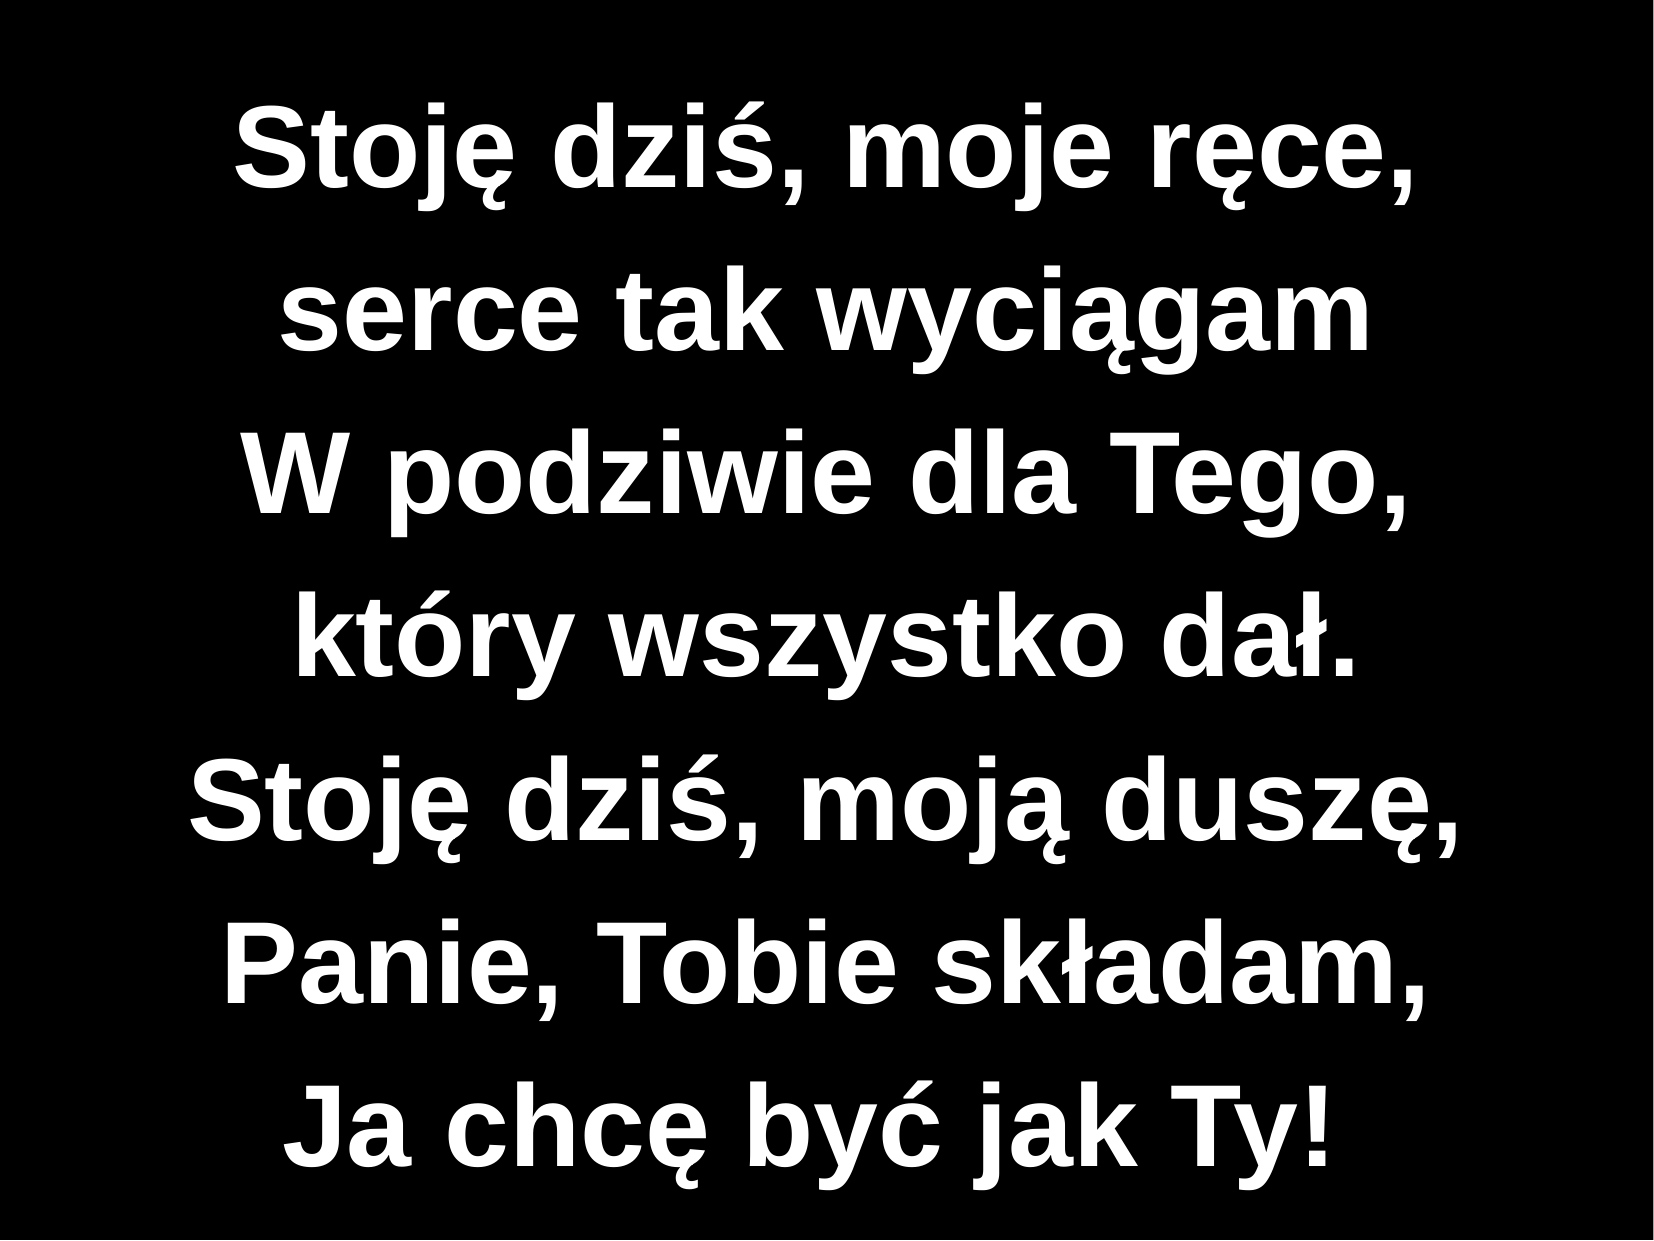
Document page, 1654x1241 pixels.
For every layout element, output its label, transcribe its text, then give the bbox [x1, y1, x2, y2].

subtitle Stoję dziś, moje ręce, serce tak wyciągam W podziwie dla Tego, który wszystko dał. Stoję dziś, moją duszę, Panie, Tobie składam, Ja chcę być jak Ty! [0, 0, 1654, 1241]
